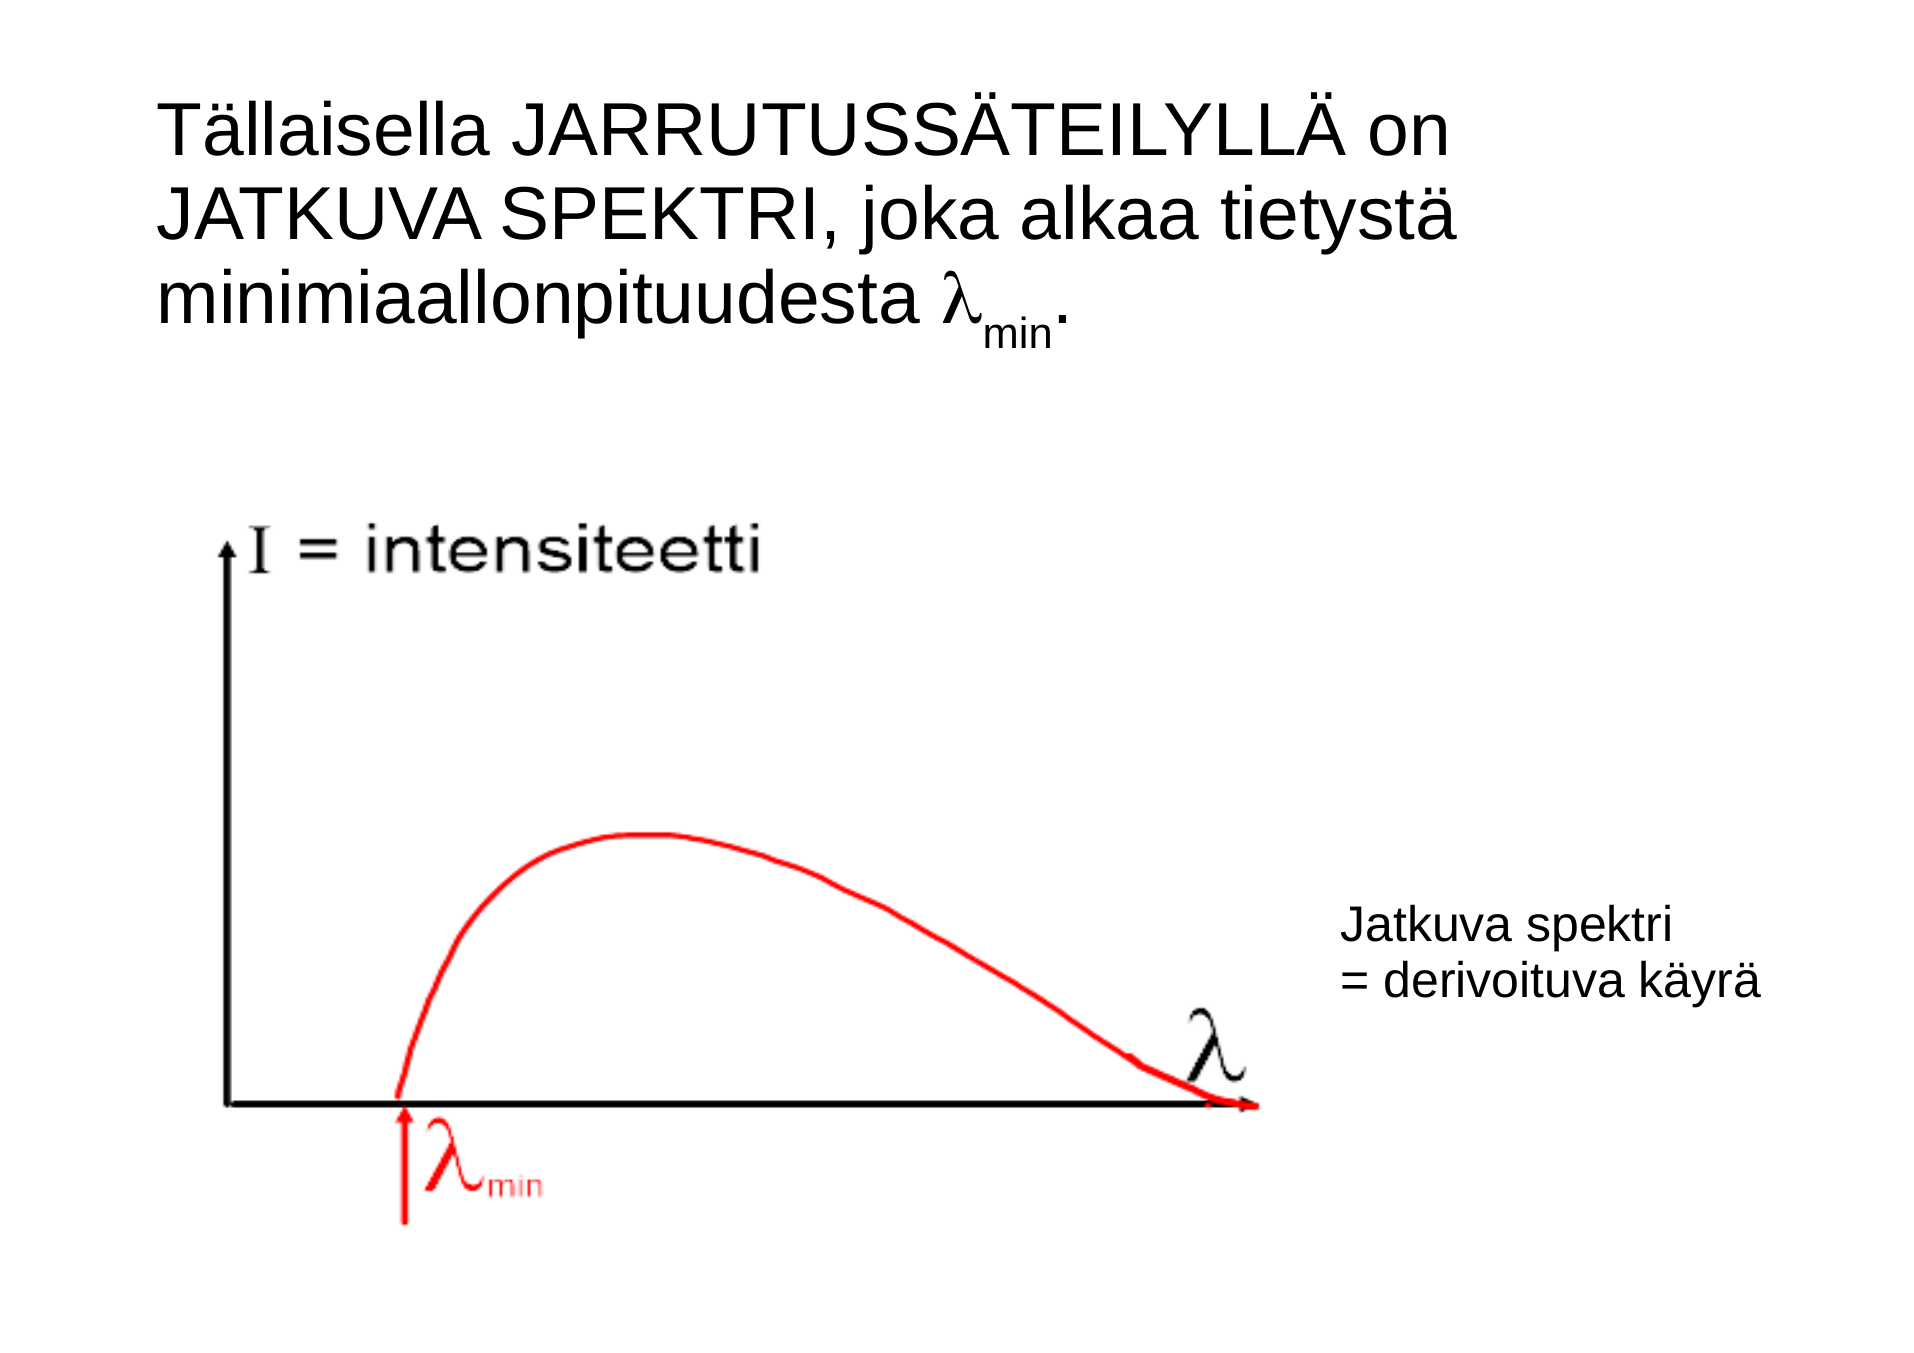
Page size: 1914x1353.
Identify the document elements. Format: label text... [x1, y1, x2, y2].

text_box Jatkuva spektri = derivoituva käyrä [1325, 888, 1914, 1031]
text_box Tällaisella JARRUTUSSÄTEILYLLÄ on JATKUVA SPEKTRI, joka alkaa tietystä minimiaallonpituudesta lmin. [141, 80, 1750, 400]
picture [163, 474, 1316, 1250]
